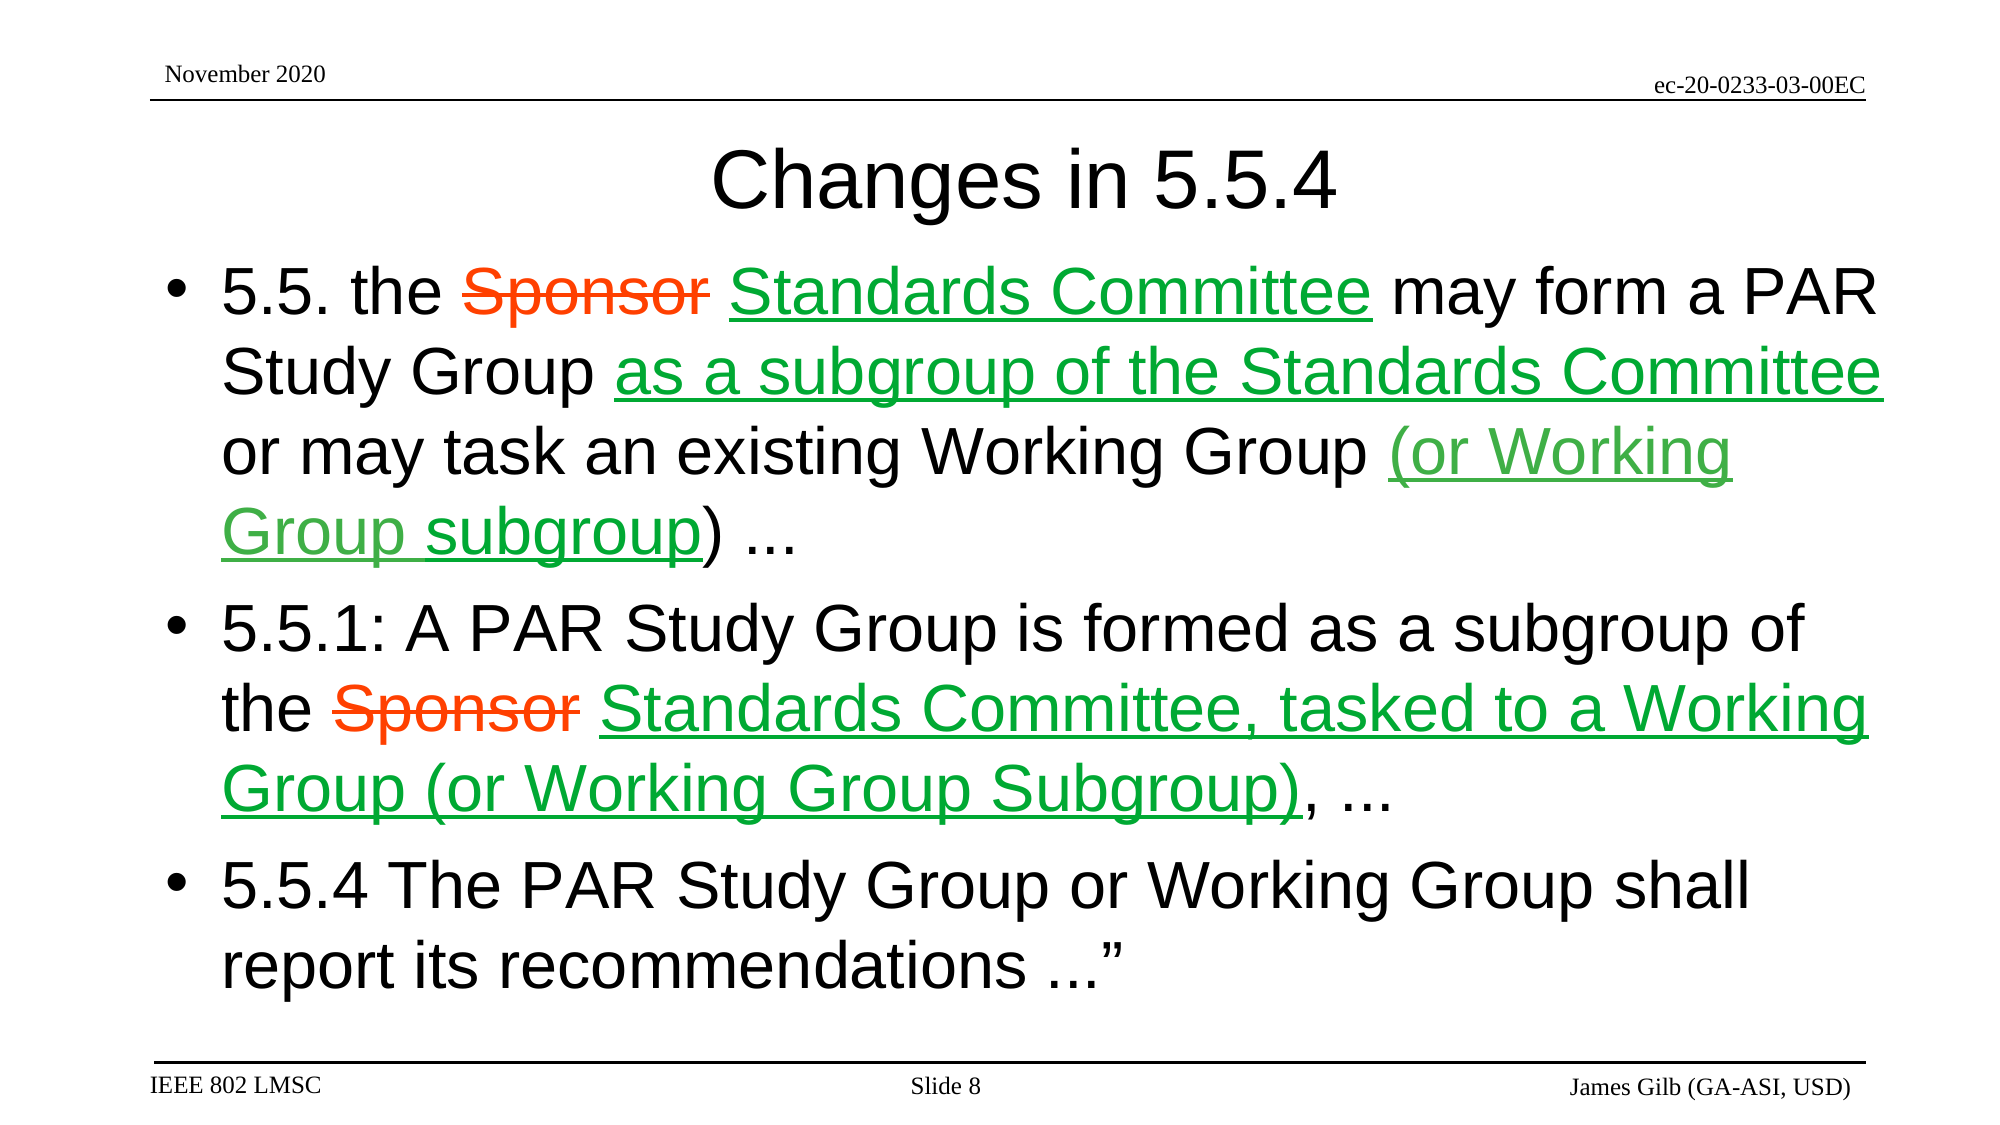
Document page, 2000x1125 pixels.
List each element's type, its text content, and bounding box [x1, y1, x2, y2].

title Changes in 5.5.4 [150, 112, 1900, 238]
list 5.5. the Sponsor Standards Committee may form a PAR Study Group as a subgroup of the Standards Committee or may task an existing Working Group (or Working Group subgroup) ... 5.5.1: A PAR Study Group is formed as a subgroup of the Sponsor Standards Committee, tasked to a Working Group (or Working Group Subgroup), ... 5.5.4 The PAR Study Group or Working Group shall report its recommendations ...” [150, 239, 1900, 1051]
